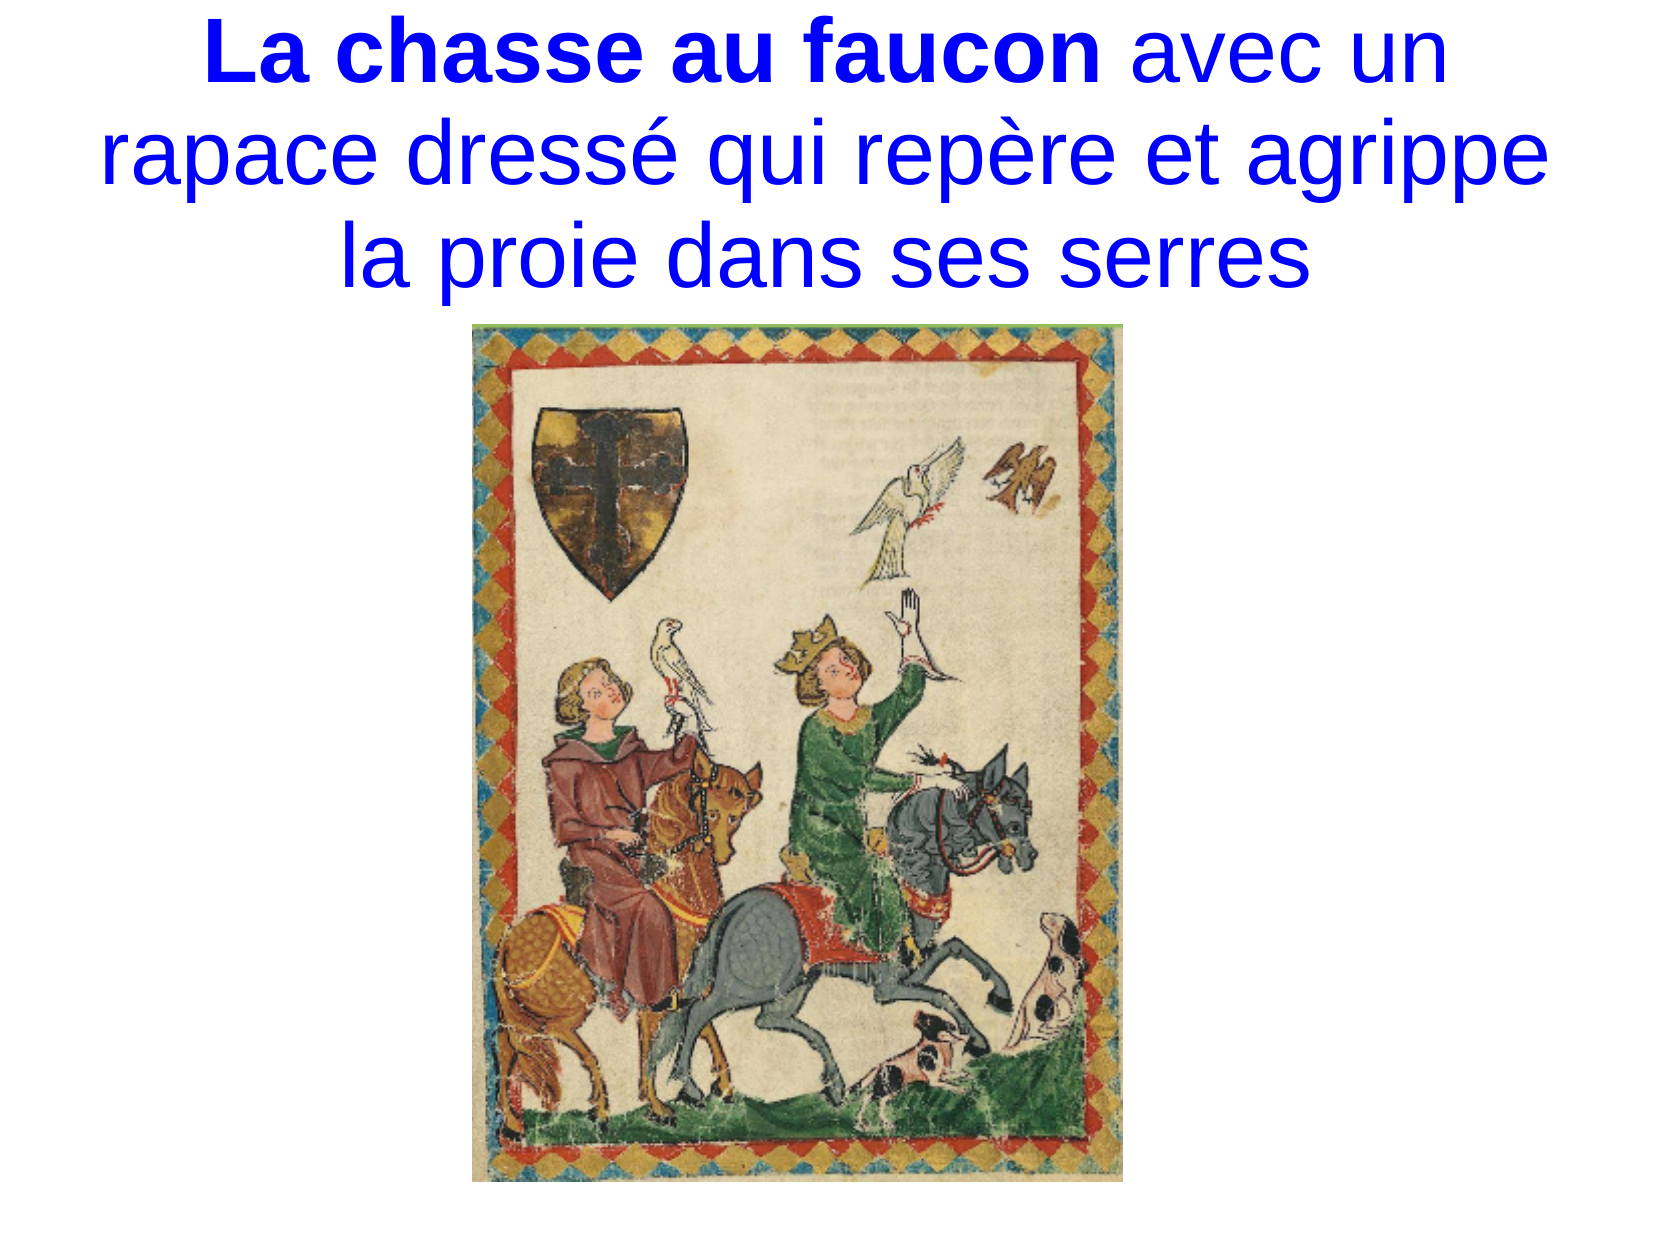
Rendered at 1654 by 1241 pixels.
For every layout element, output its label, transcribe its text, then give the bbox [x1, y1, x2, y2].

picture [472, 324, 1123, 1182]
title La chasse au faucon avec un rapace dressé qui repère et agrippe la proie dans ses serres [82, 0, 1571, 307]
